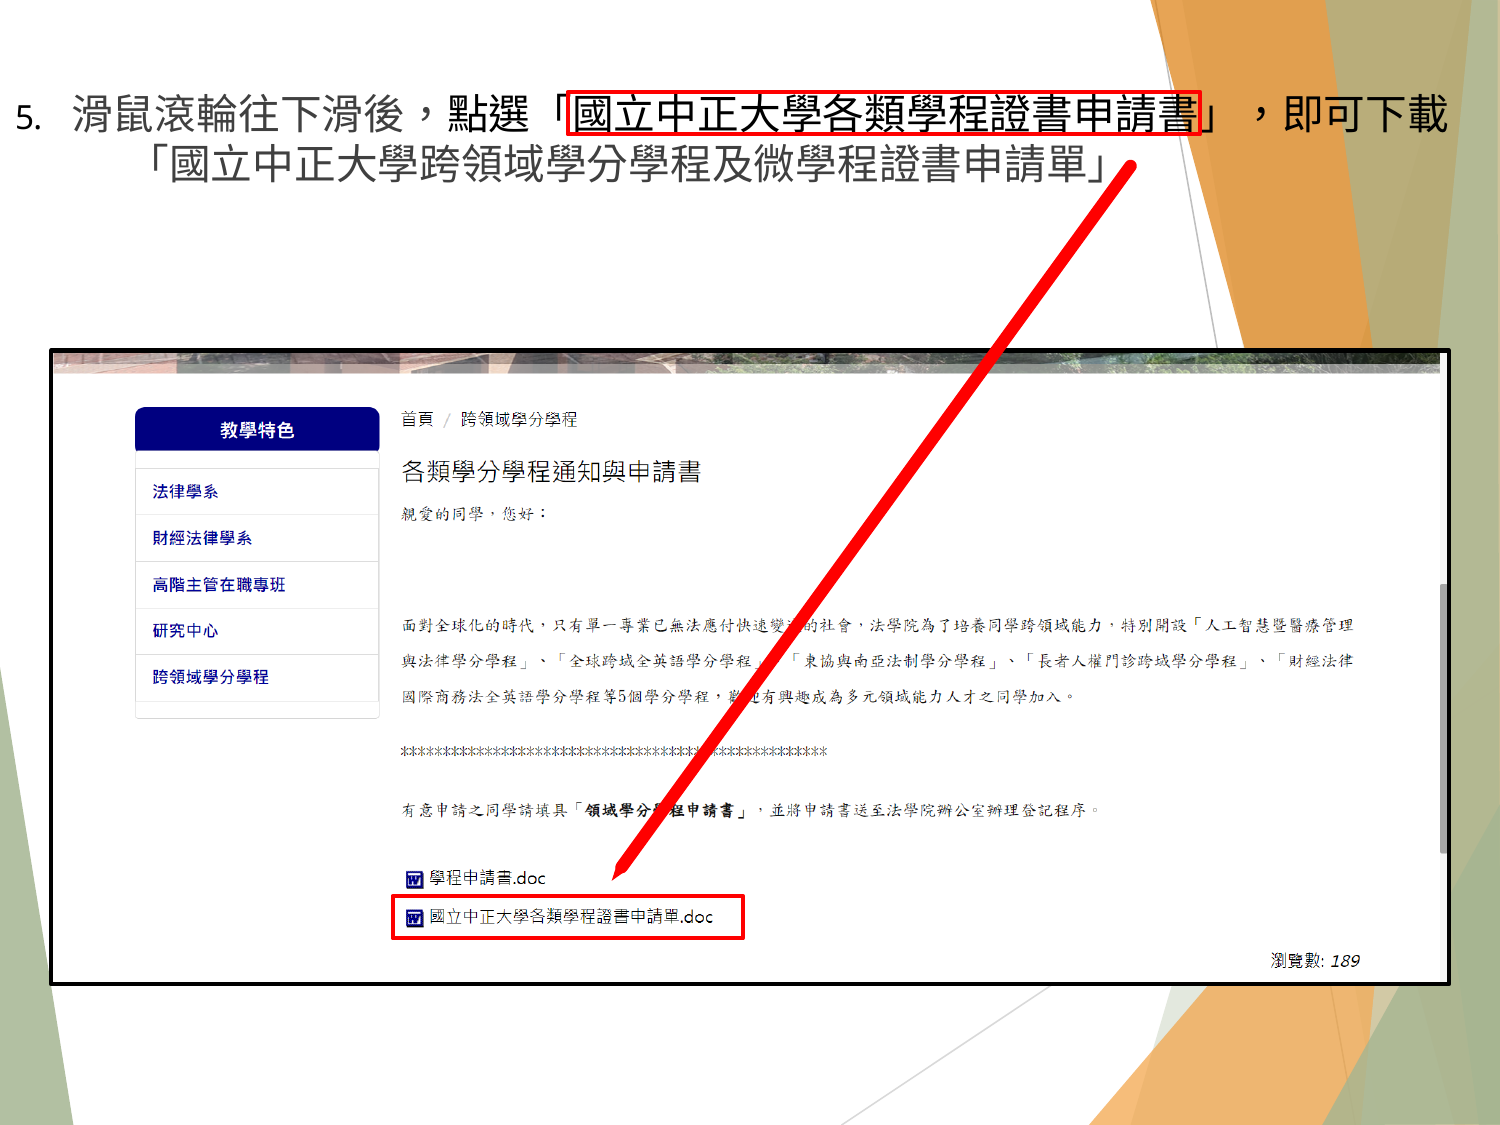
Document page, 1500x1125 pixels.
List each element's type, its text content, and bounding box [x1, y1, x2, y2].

picture [53, 352, 1447, 982]
list 滑鼠滾輪往下滑後，點選「國立中正大學各類學程證書申請書」，即可下載「國立中正大學跨領域學分學程及微學程證書申請單」 [0, 80, 1486, 252]
